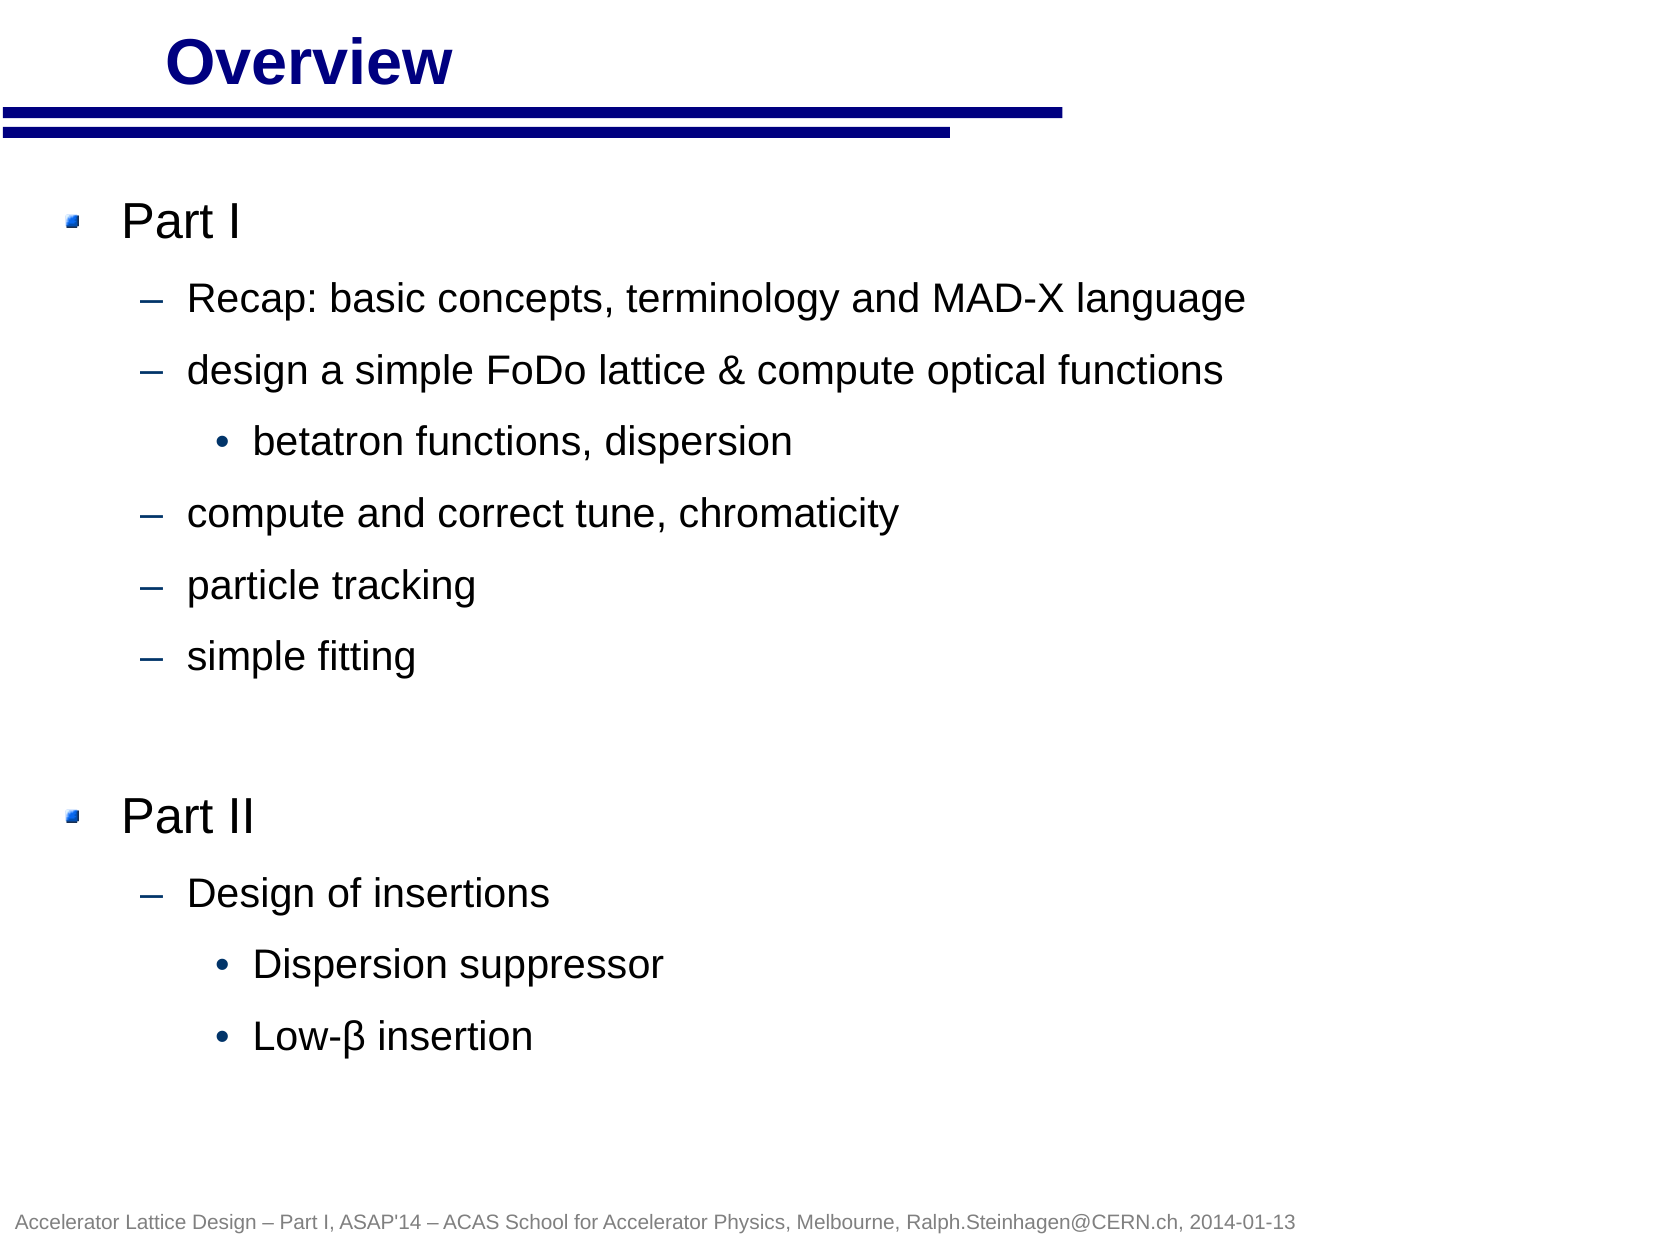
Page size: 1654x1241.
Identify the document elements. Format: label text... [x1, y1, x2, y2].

list Part I Recap: basic concepts, terminology and MAD-X language design a simple FoDo lattice & compute optical functions betatron functions, dispersion compute and correct tune, chromaticity particle tracking simple fitting Part II Design of insertions Dispersion suppressor Low-β insertion [65, 192, 1628, 1205]
title Overview [165, 0, 1323, 124]
